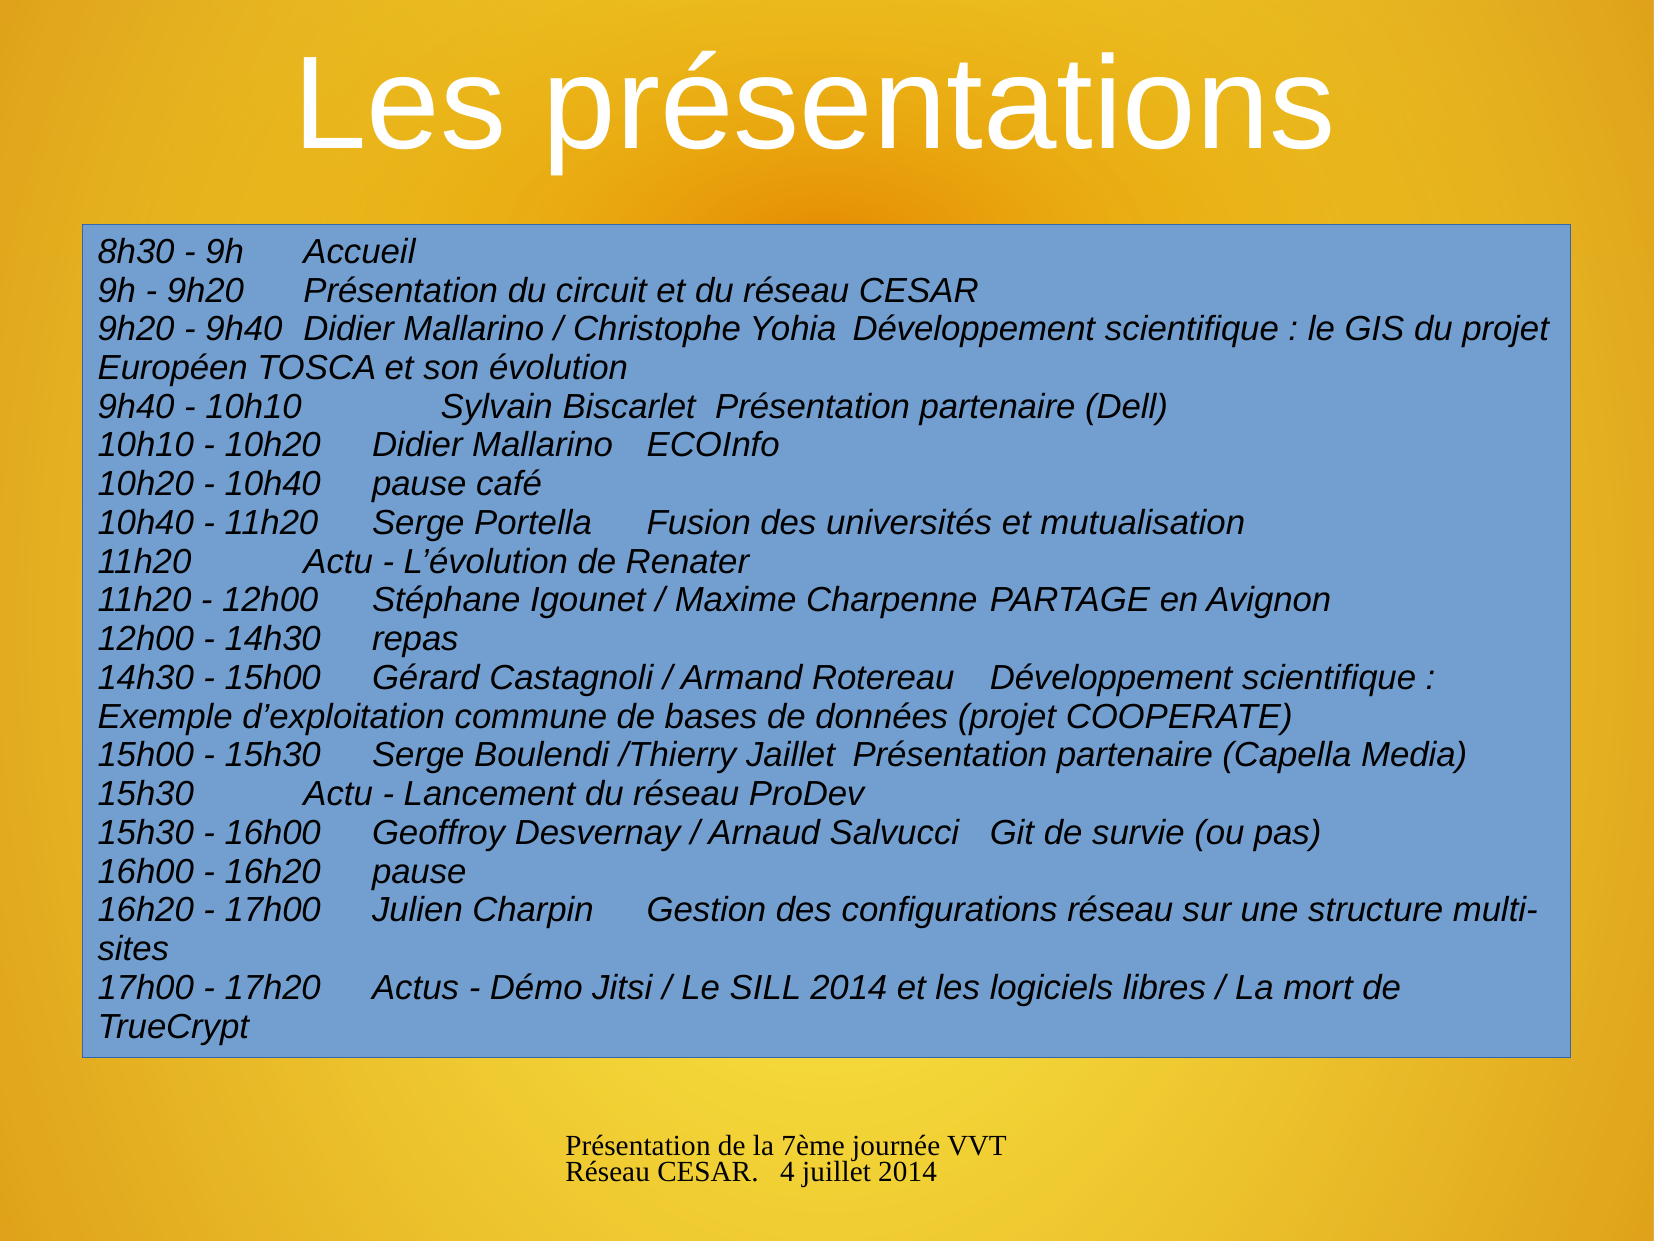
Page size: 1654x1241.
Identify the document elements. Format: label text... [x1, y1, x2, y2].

title Les présentations [70, 0, 1560, 205]
text_box 8h30 - 9h Accueil 9h - 9h20 Présentation du circuit et du réseau CESAR 9h20 - 9h40 Didier Mallarino / Christophe Yohia Développement scientifique : le GIS du projet Européen TOSCA et son évolution 9h40 - 10h10 Sylvain Biscarlet Présentation partenaire (Dell) 10h10 - 10h20 Didier Mallarino ECOInfo 10h20 - 10h40 pause café 10h40 - 11h20 Serge Portella Fusion des universités et mutualisation 11h20 Actu - L’évolution de Renater 11h20 - 12h00 Stéphane Igounet / Maxime Charpenne PARTAGE en Avignon 12h00 - 14h30 repas 14h30 - 15h00 Gérard Castagnoli / Armand Rotereau Développement scientifique : Exemple d’exploitation commune de bases de données (projet COOPERATE) 15h00 - 15h30 Serge Boulendi /Thierry Jaillet Présentation partenaire (Capella Media) 15h30 Actu - Lancement du réseau ProDev 15h30 - 16h00 Geoffroy Desvernay / Arnaud Salvucci Git de survie (ou pas) 16h00 - 16h20 pause 16h20 - 17h00 Julien Charpin Gestion des configurations réseau sur une structure multi-sites 17h00 - 17h20 Actus - Démo Jitsi / Le SILL 2014 et les logiciels libres / La mort de TrueCrypt [82, 224, 1571, 1058]
